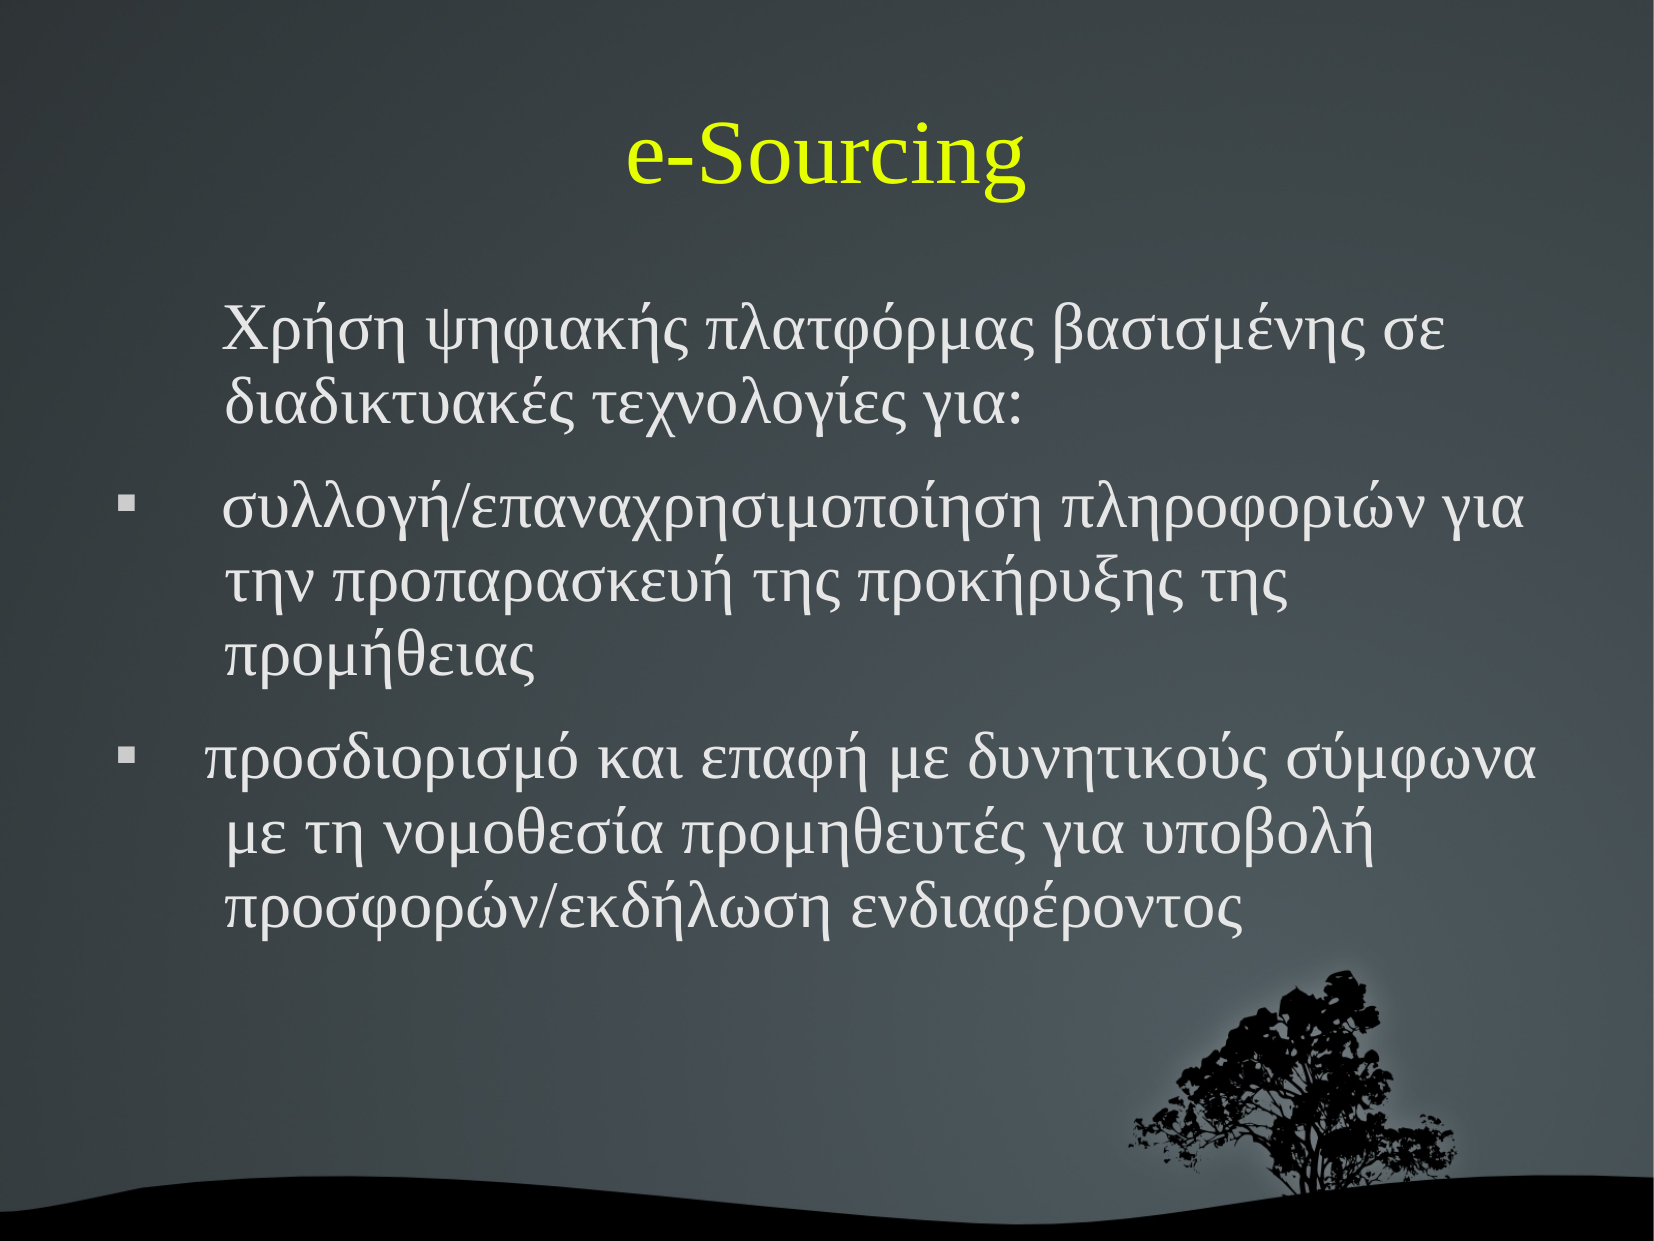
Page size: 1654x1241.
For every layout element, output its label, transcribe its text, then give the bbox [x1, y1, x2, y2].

list Χρήση ψηφιακής πλατφόρμας βασισμένης σε διαδικτυακές τεχνολογίες για: συλλογή/επαναχρησιμοποίηση πληροφοριών για την προπαρασκευή της προκήρυξης της προμήθειας προσδιορισμό και επαφή με δυνητικούς σύμφωνα με τη νομοθεσία προμηθευτές για υποβολή προσφορών/εκδήλωση ενδιαφέροντος [82, 290, 1571, 1094]
title e-Sourcing [82, 49, 1571, 257]
picture [0, 0, 1654, 1241]
